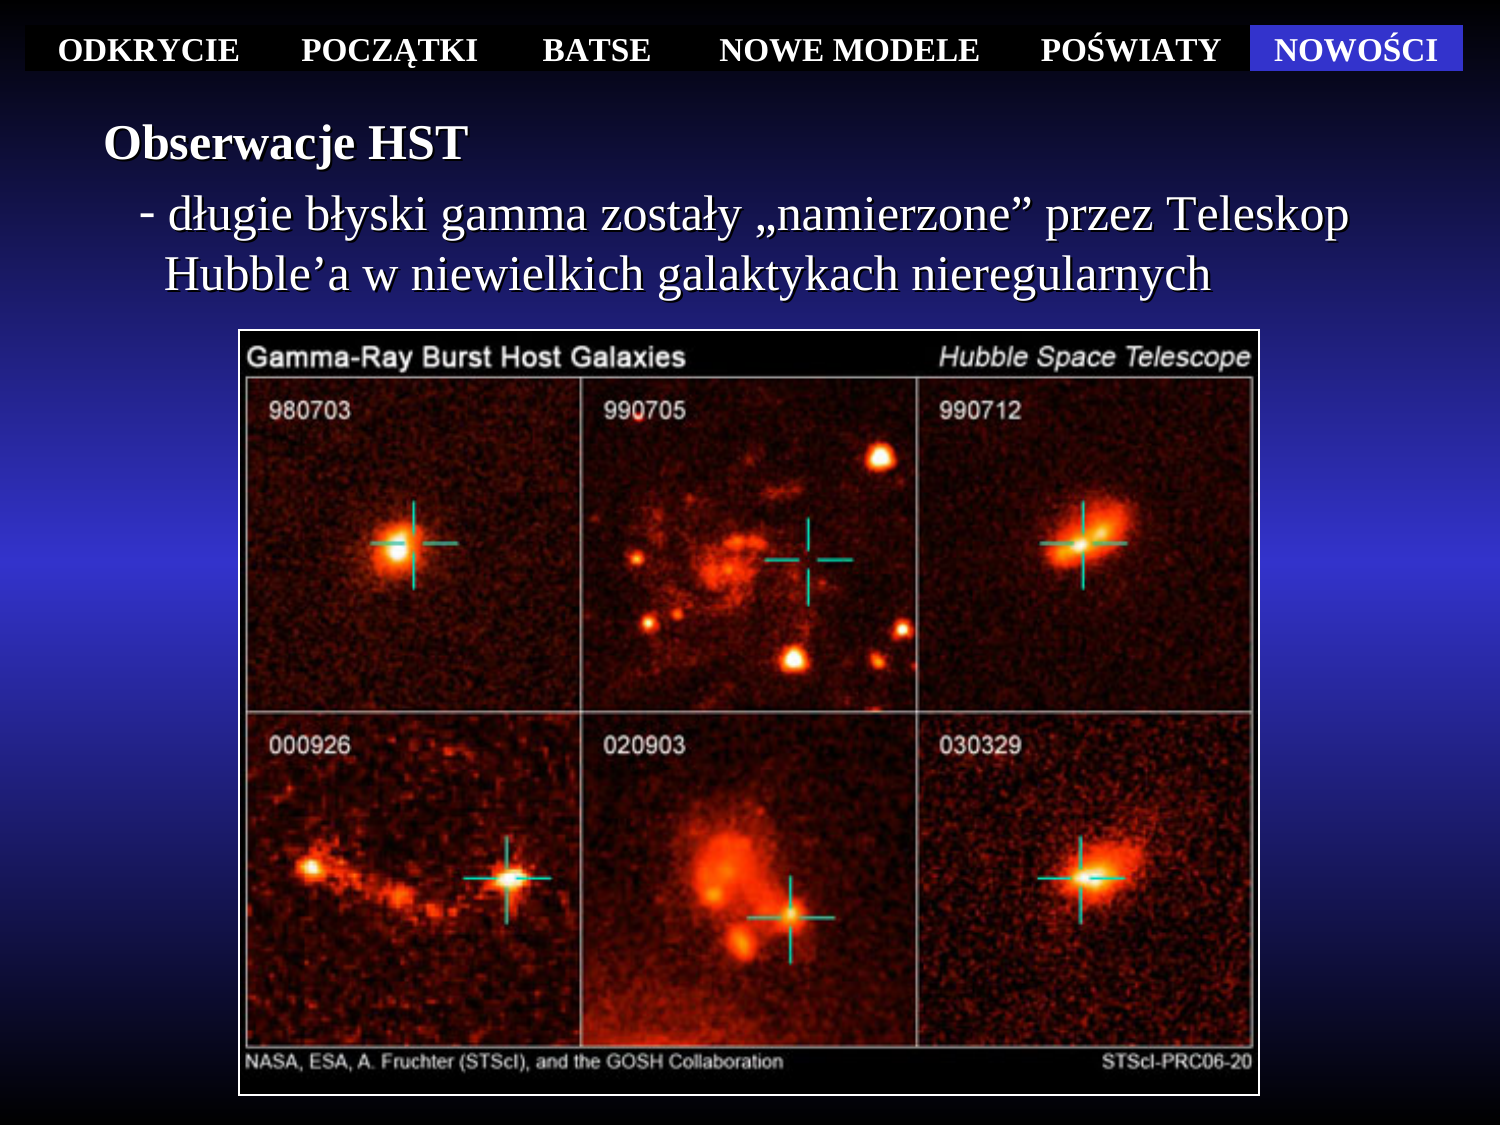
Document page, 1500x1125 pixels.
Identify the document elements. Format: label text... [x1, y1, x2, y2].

table_header NOWE MODELE [688, 25, 1013, 71]
table_header POŚWIATY [1013, 25, 1250, 71]
table_header NOWOŚCI [1250, 25, 1463, 71]
text_box Obserwacje HST [88, 101, 484, 178]
table_header BATSE [507, 25, 688, 71]
table_header ODKRYCIE [25, 25, 273, 71]
text_box długie błyski gamma zostały „namierzone” przez Teleskop Hubble’a w niewielkich galaktykach nieregularnych [123, 172, 1462, 309]
picture [240, 331, 1258, 1094]
table_header POCZĄTKI [273, 25, 507, 71]
